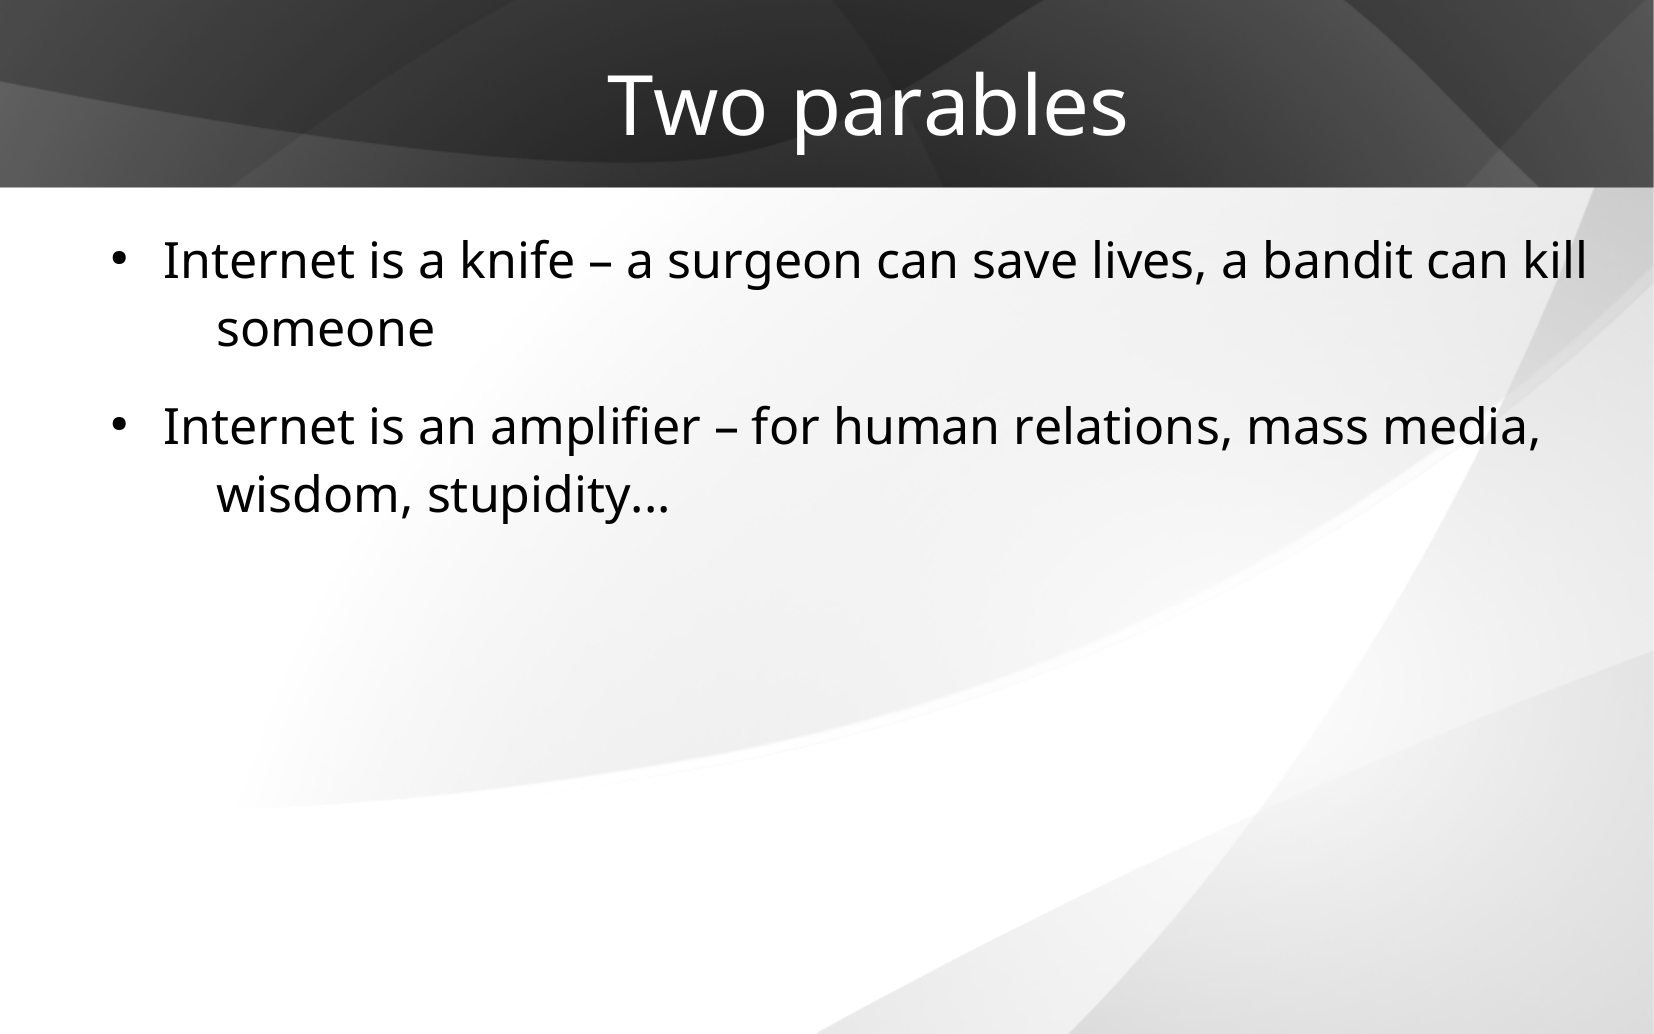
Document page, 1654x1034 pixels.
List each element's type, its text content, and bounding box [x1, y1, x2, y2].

title Two parables [124, 0, 1613, 208]
picture [0, 0, 1654, 1034]
list Internet is a knife – a surgeon can save lives, a bandit can kill someone Internet is an amplifier – for human relations, mass media, wisdom, stupidity... [75, 225, 1613, 1013]
